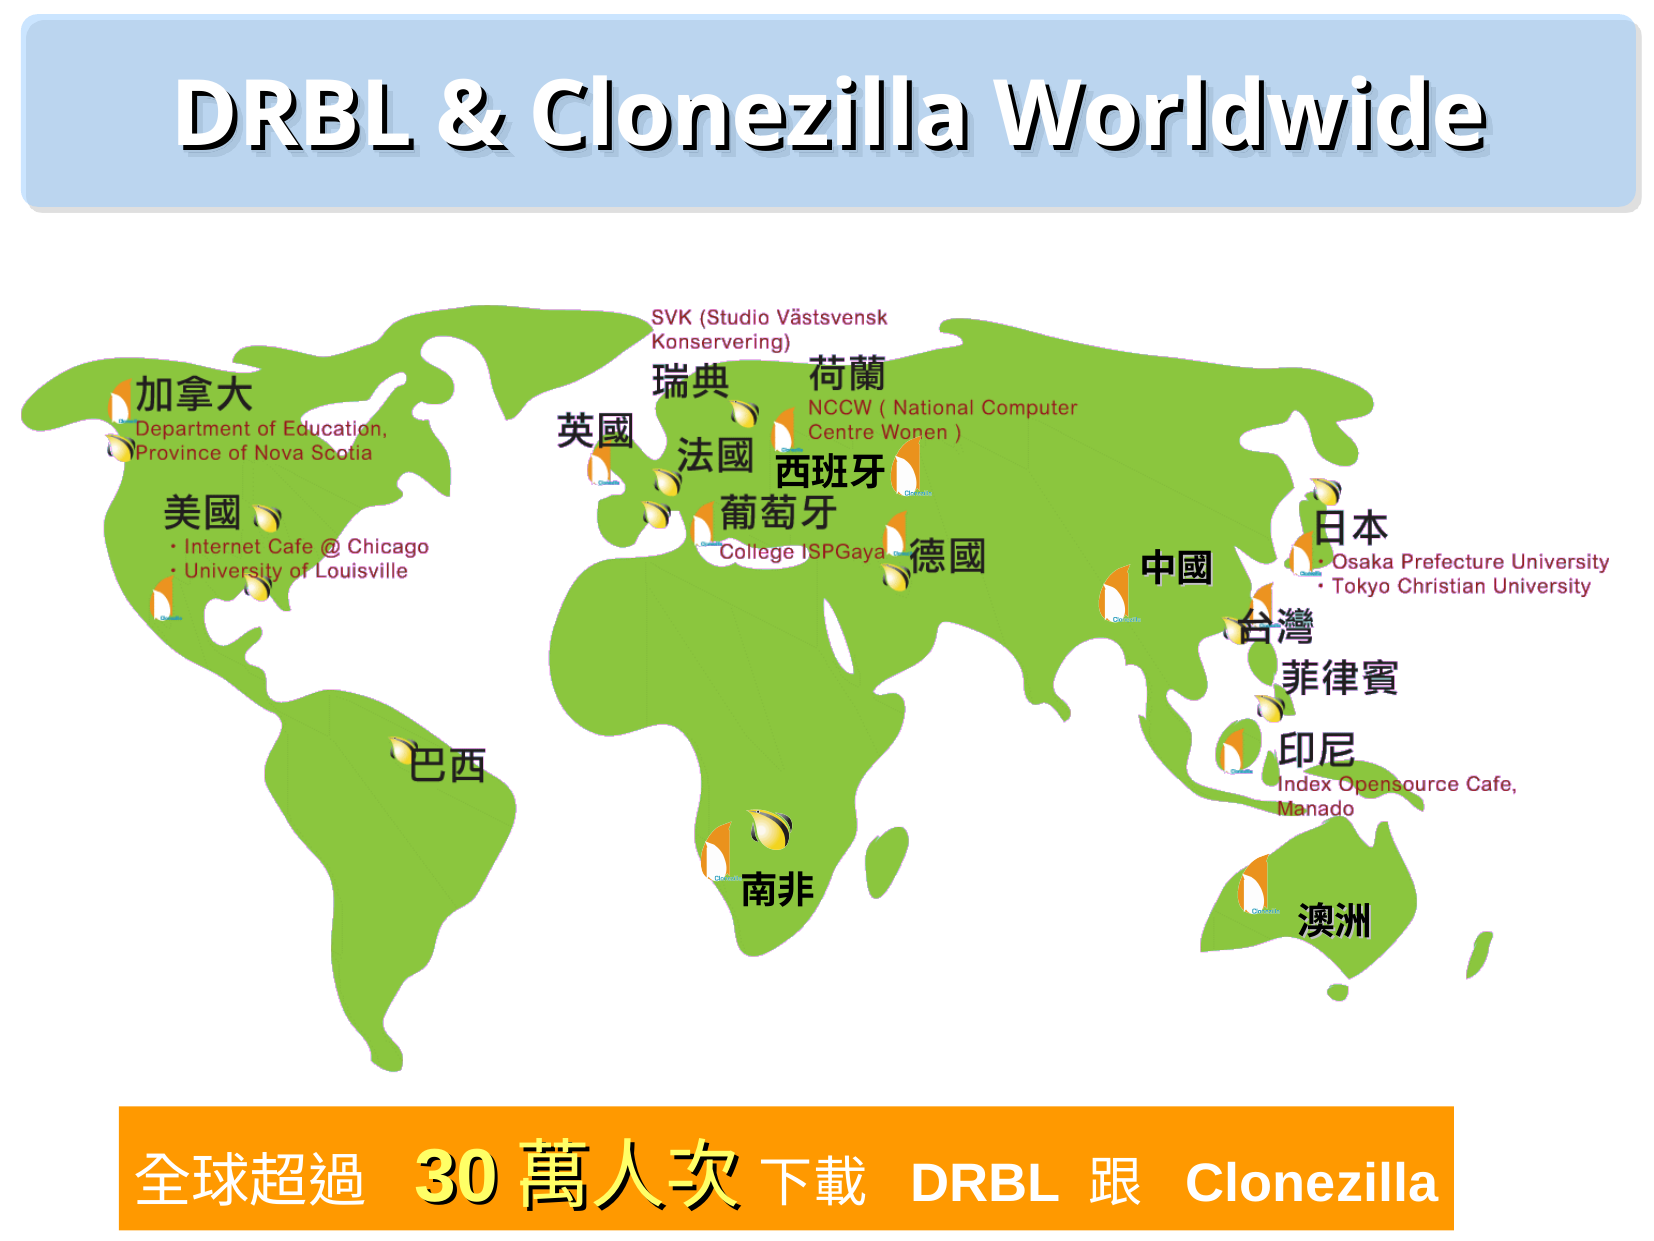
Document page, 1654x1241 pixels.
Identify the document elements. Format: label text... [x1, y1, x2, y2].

text_box 澳洲 [1282, 883, 1396, 950]
text_box DRBL & Clonezilla Worldwide [20, 14, 1636, 207]
chart [1092, 562, 1144, 625]
text_box 中國 [1124, 530, 1238, 596]
text_box 全球超過 30萬人次 下載 DRBL 跟 Clonezilla [118, 1144, 1454, 1231]
chart [884, 433, 935, 499]
chart [694, 806, 796, 884]
chart [1231, 851, 1283, 917]
text_box 南非 [725, 852, 839, 918]
text_box 西班牙 [759, 434, 913, 502]
picture [17, 255, 1625, 1144]
